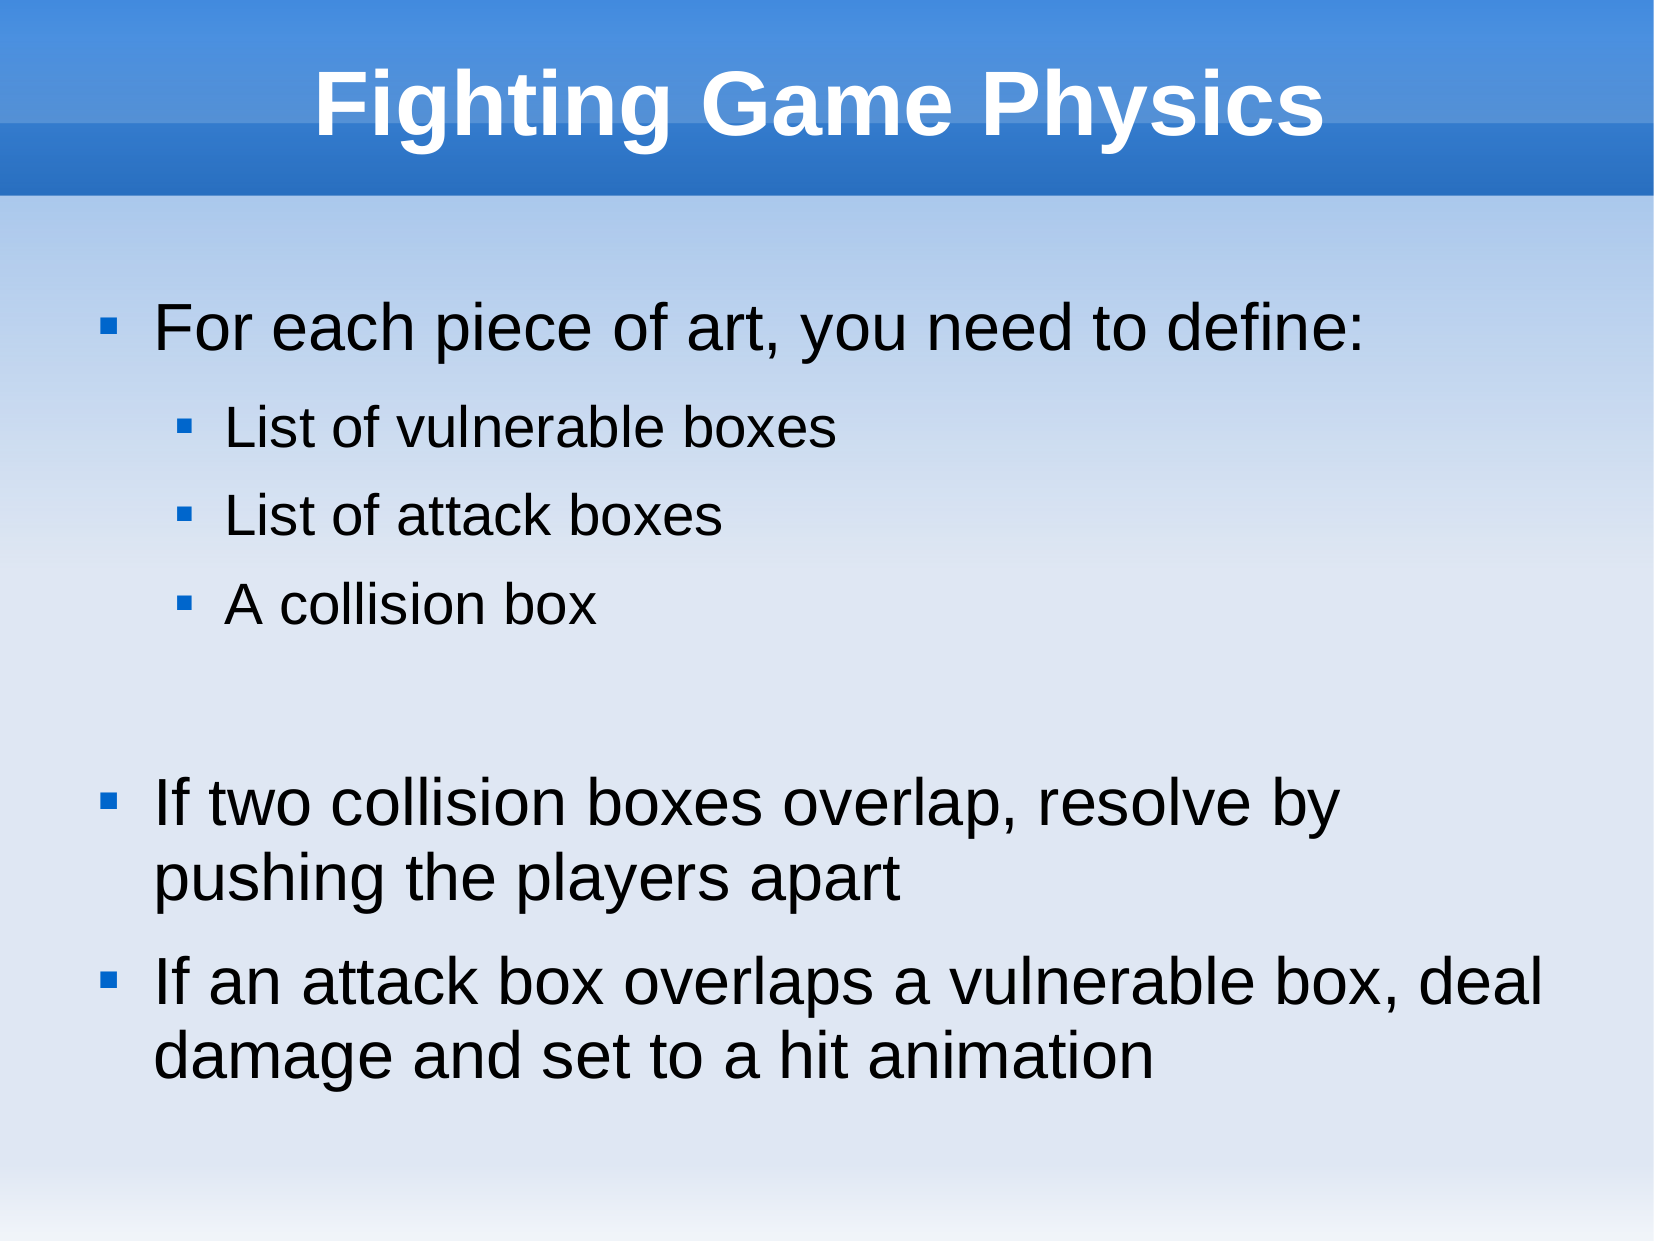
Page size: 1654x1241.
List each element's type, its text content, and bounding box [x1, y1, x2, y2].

picture [0, 0, 1654, 1241]
title Fighting Game Physics [76, 0, 1565, 208]
list For each piece of art, you need to define: List of vulnerable boxes List of attack boxes A collision box If two collision boxes overlap, resolve by pushing the players apart If an attack box overlaps a vulnerable box, deal damage and set to a hit animation [82, 290, 1571, 1109]
